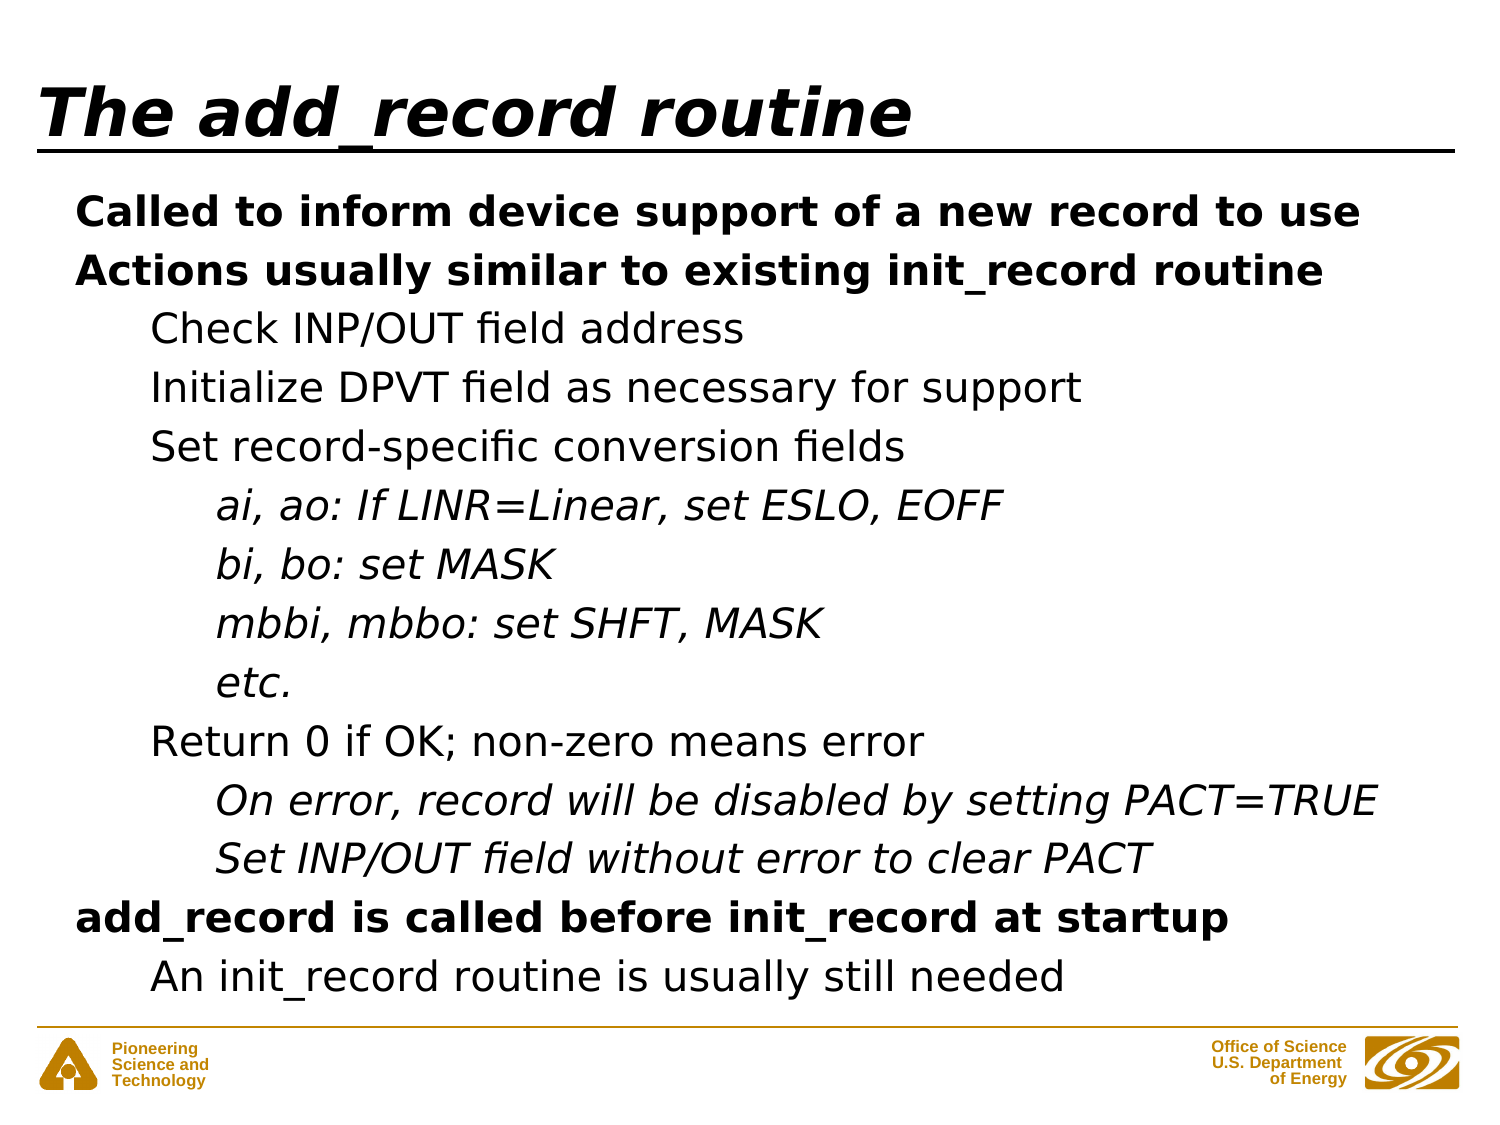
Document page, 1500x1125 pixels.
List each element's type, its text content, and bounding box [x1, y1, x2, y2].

title The add_record routine [37, 78, 1459, 154]
picture [35, 1034, 101, 1094]
picture [1362, 1032, 1463, 1093]
list Called to inform device support of a new record to use Actions usually similar to existing init_record routine Check INP/OUT field address Initialize DPVT field as necessary for support Set record-specific conversion fields ai, ao: If LINR=Linear, set ESLO, EOFF bi, bo: set MASK mbbi, mbbo: set SHFT, MASK etc. Return 0 if OK; non-zero means error On error, record will be disabled by setting PACT=TRUE Set INP/OUT field without error to clear PACT add_record is called before init_record at startup An init_record routine is usually still needed [75, 187, 1459, 978]
